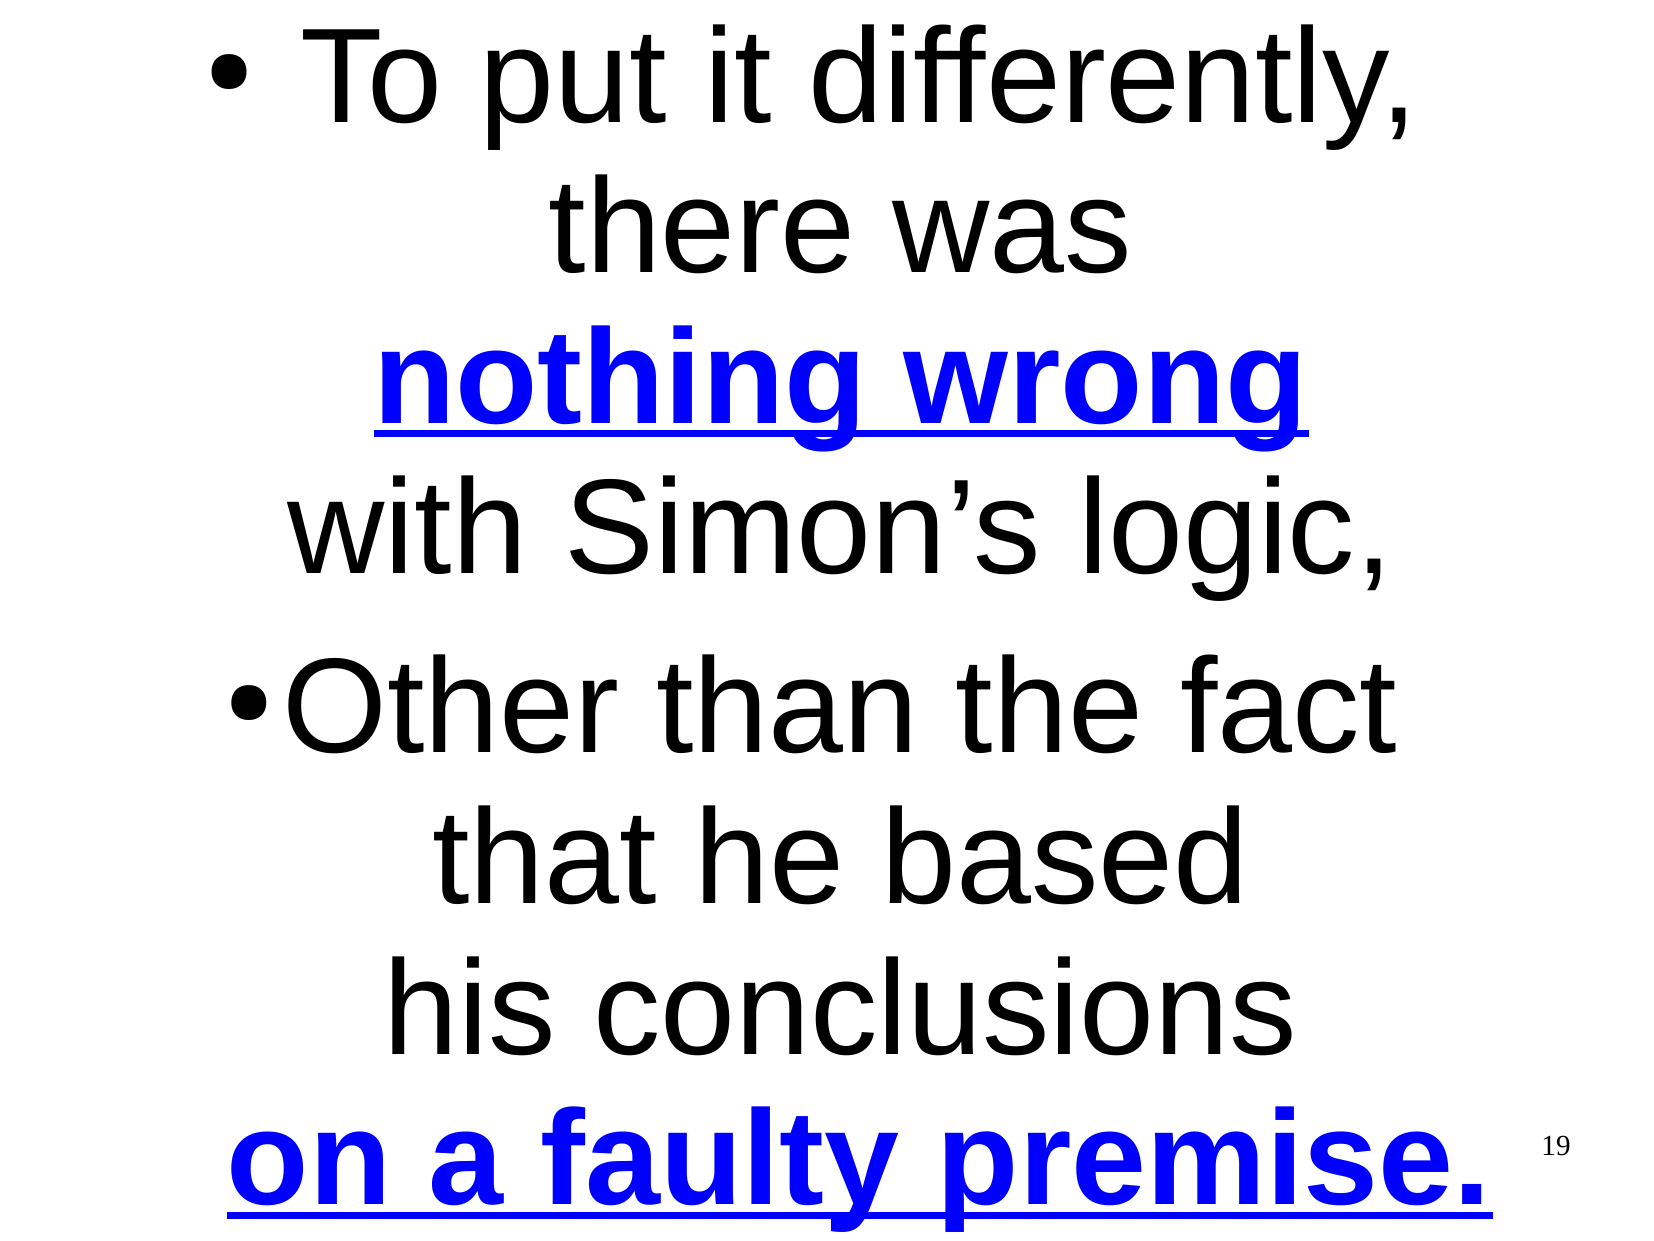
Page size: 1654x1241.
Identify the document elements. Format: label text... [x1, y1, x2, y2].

list To put it differently, there was nothing wrong with Simon’s logic, Other than the fact that he based his conclusions on a faulty premise. [0, 0, 1651, 1238]
